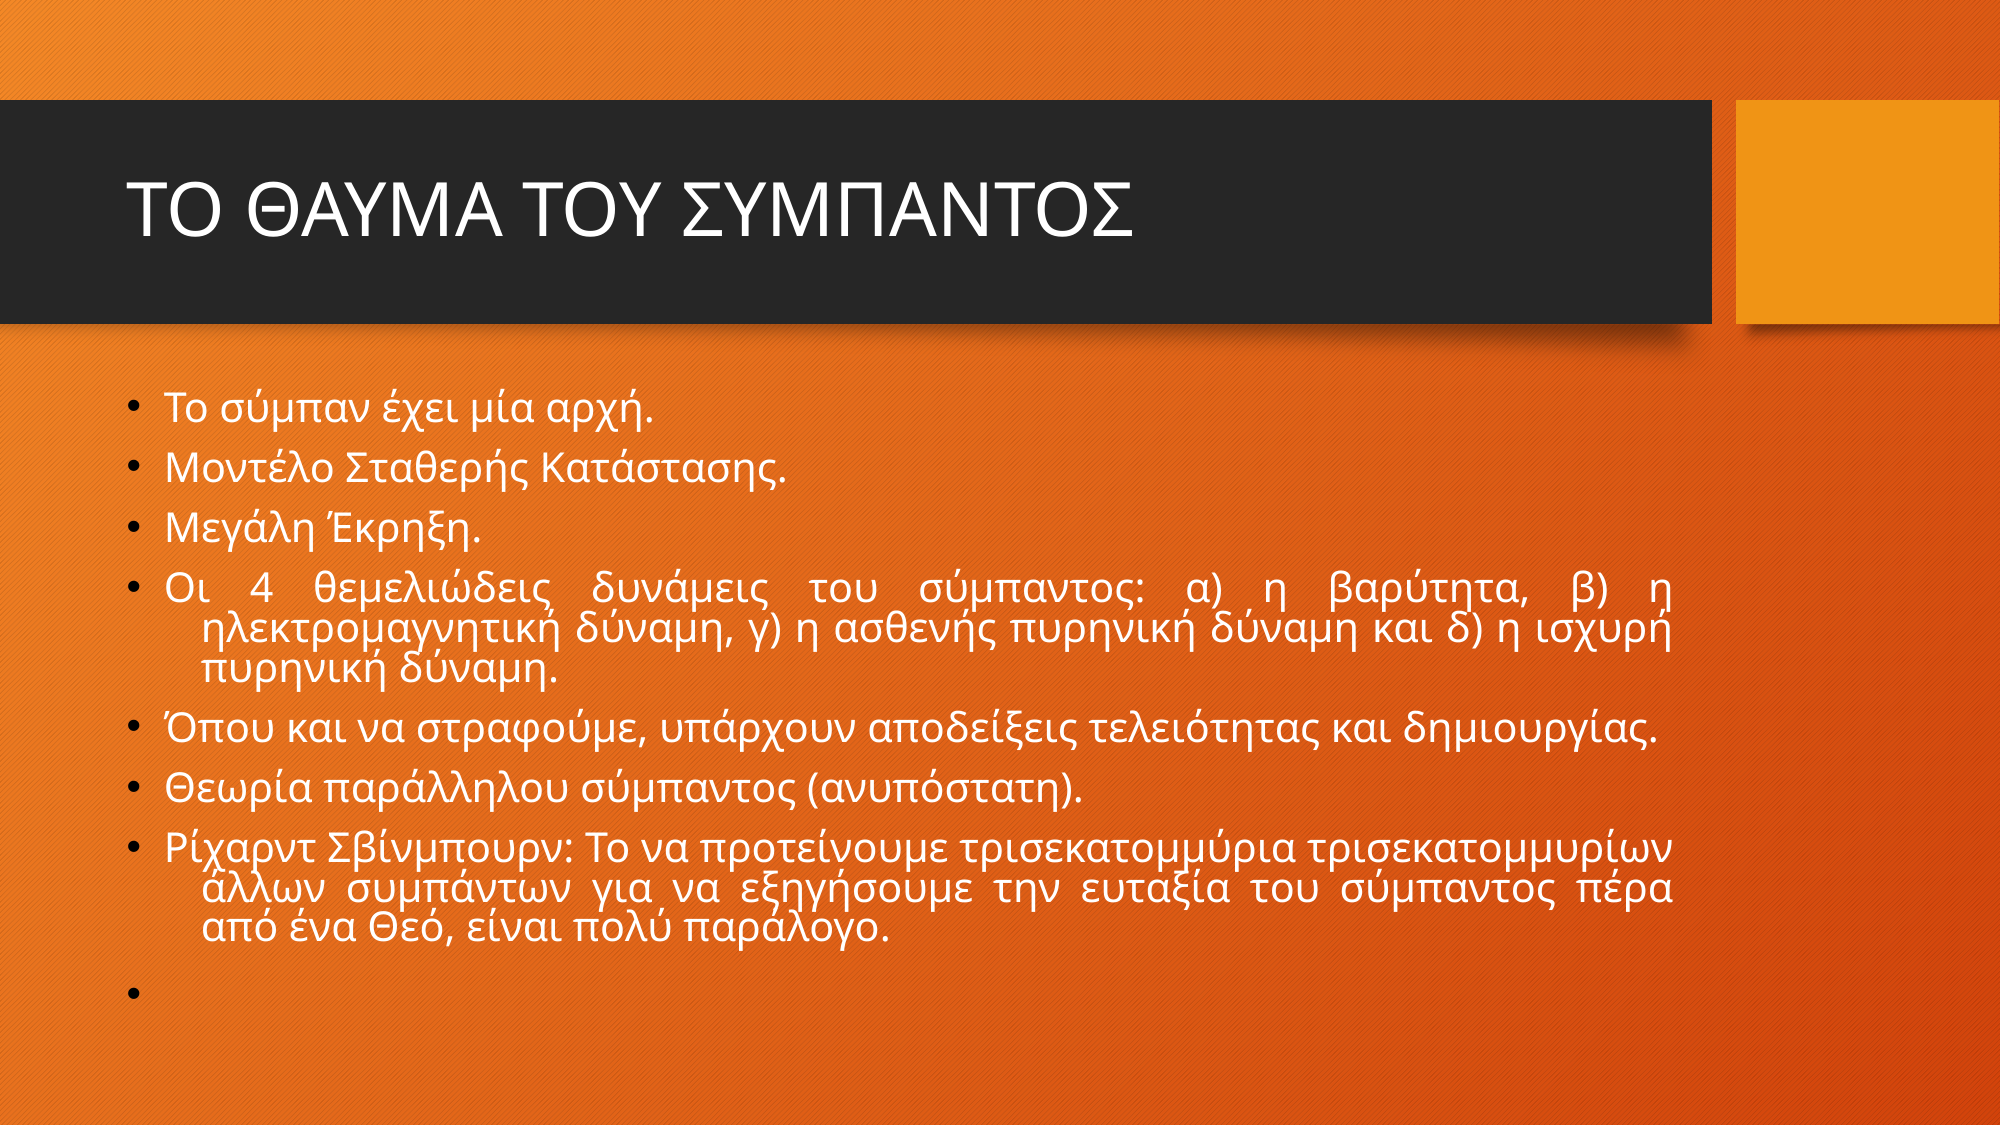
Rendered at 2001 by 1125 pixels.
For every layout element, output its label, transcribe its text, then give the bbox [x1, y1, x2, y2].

list Το σύμπαν έχει μία αρχή. Μοντέλο Σταθερής Κατάστασης. Μεγάλη Έκρηξη. Οι 4 θεμελιώδεις δυνάμεις του σύμπαντος: α) η βαρύτητα, β) η ηλεκτρομαγνητική δύναμη, γ) η ασθενής πυρηνική δύναμη και δ) η ισχυρή πυρηνική δύναμη. Όπου και να στραφούμε, υπάρχουν αποδείξεις τελειότητας και δημιουργίας. Θεωρία παράλληλου σύμπαντος (ανυπόστατη). Ρίχαρντ Σβίνμπουρν: Το να προτείνουμε τρισεκατομμύρια τρισεκατομμυρίων άλλων συμπάντων για να εξηγήσουμε την ευταξία του σύμπαντος πέρα από ένα Θεό, είναι πολύ παράλογο. [111, 383, 1689, 974]
title ΤΟ ΘΑΥΜΑ ΤΟΥ ΣΥΜΠΑΝΤΟΣ [111, 123, 1689, 301]
